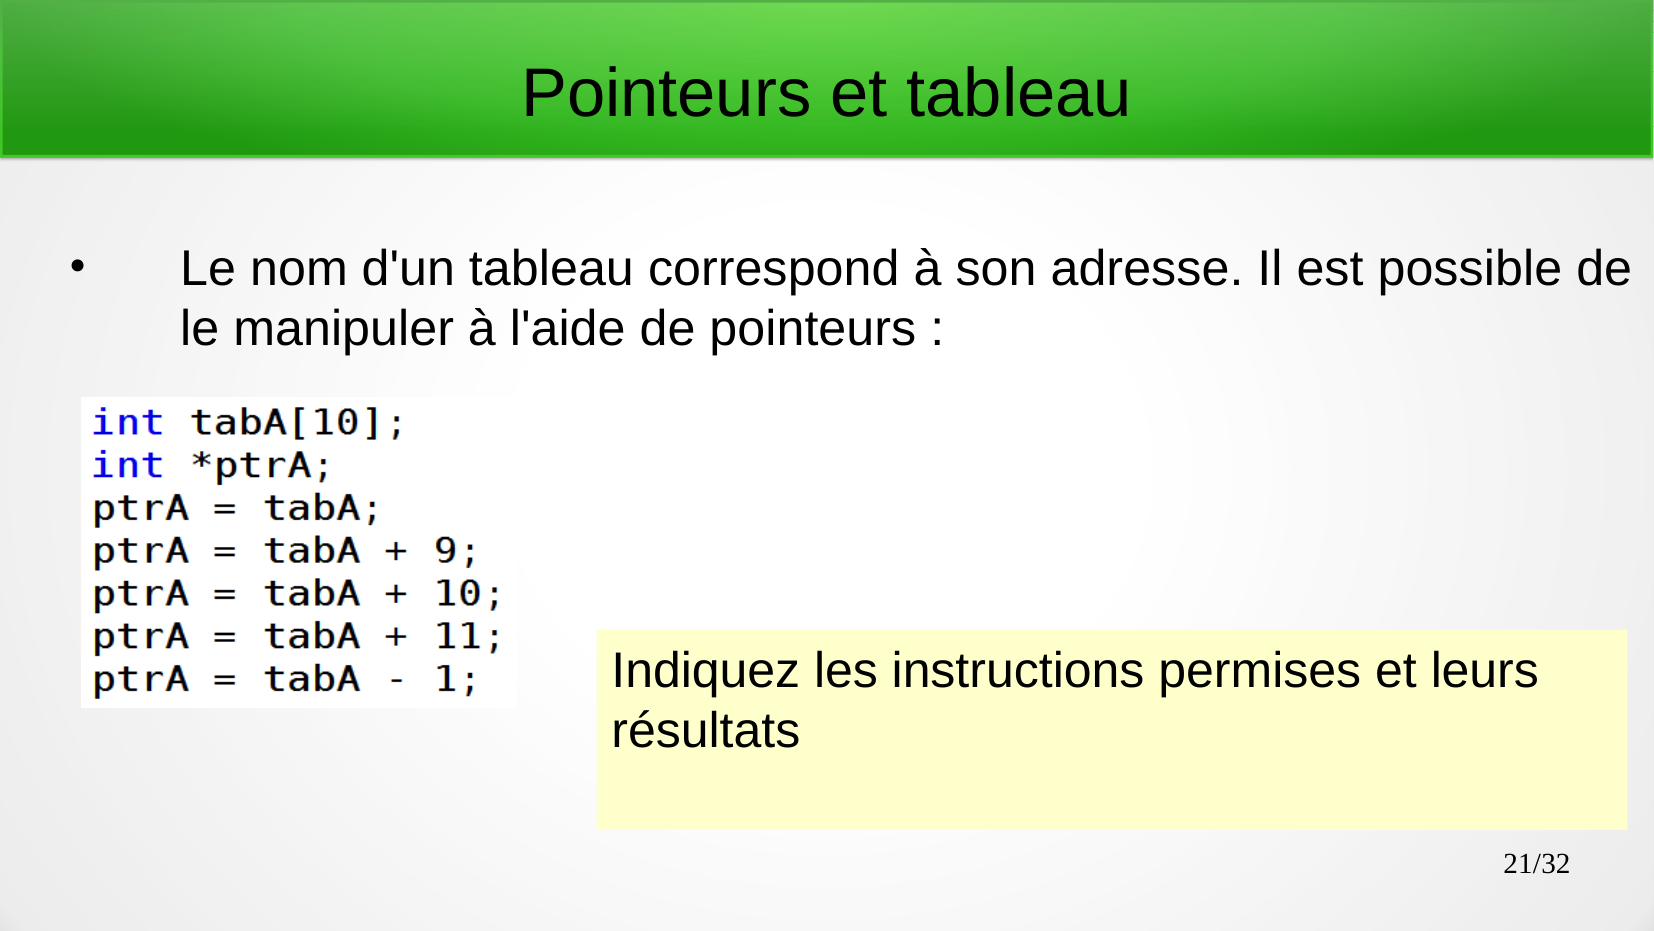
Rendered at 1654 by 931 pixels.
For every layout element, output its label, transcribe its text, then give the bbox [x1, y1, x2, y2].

title Pointeurs et tableau [82, 35, 1571, 142]
picture [81, 397, 517, 708]
text_box Indiquez les instructions permises et leurs résultats [596, 629, 1628, 830]
list Le nom d'un tableau correspond à son adresse. Il est possible de le manipuler à l'aide de pointeurs : [54, 227, 1654, 883]
